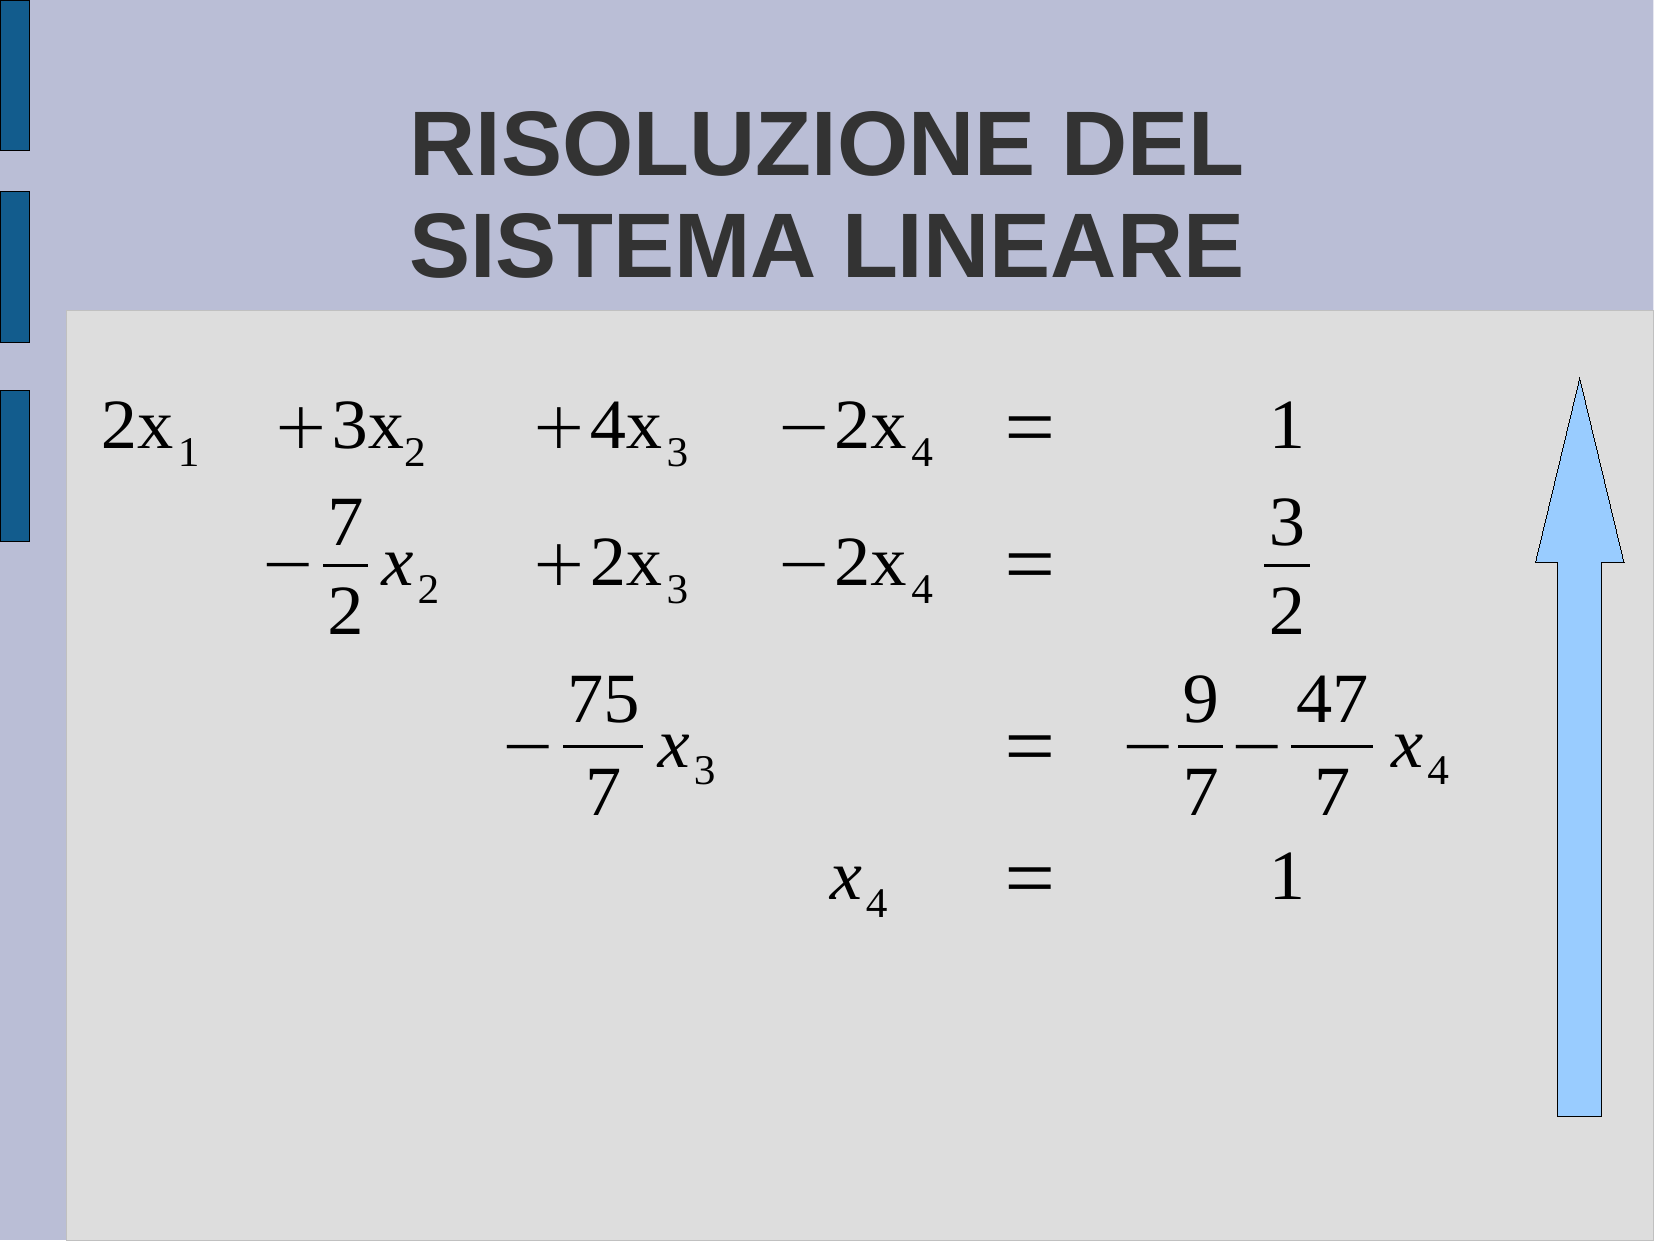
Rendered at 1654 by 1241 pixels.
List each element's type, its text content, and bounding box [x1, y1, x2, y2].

text_box [1535, 377, 1625, 1117]
chart [82, 377, 1465, 929]
title RISOLUZIONE DEL SISTEMA LINEARE [121, 92, 1534, 298]
